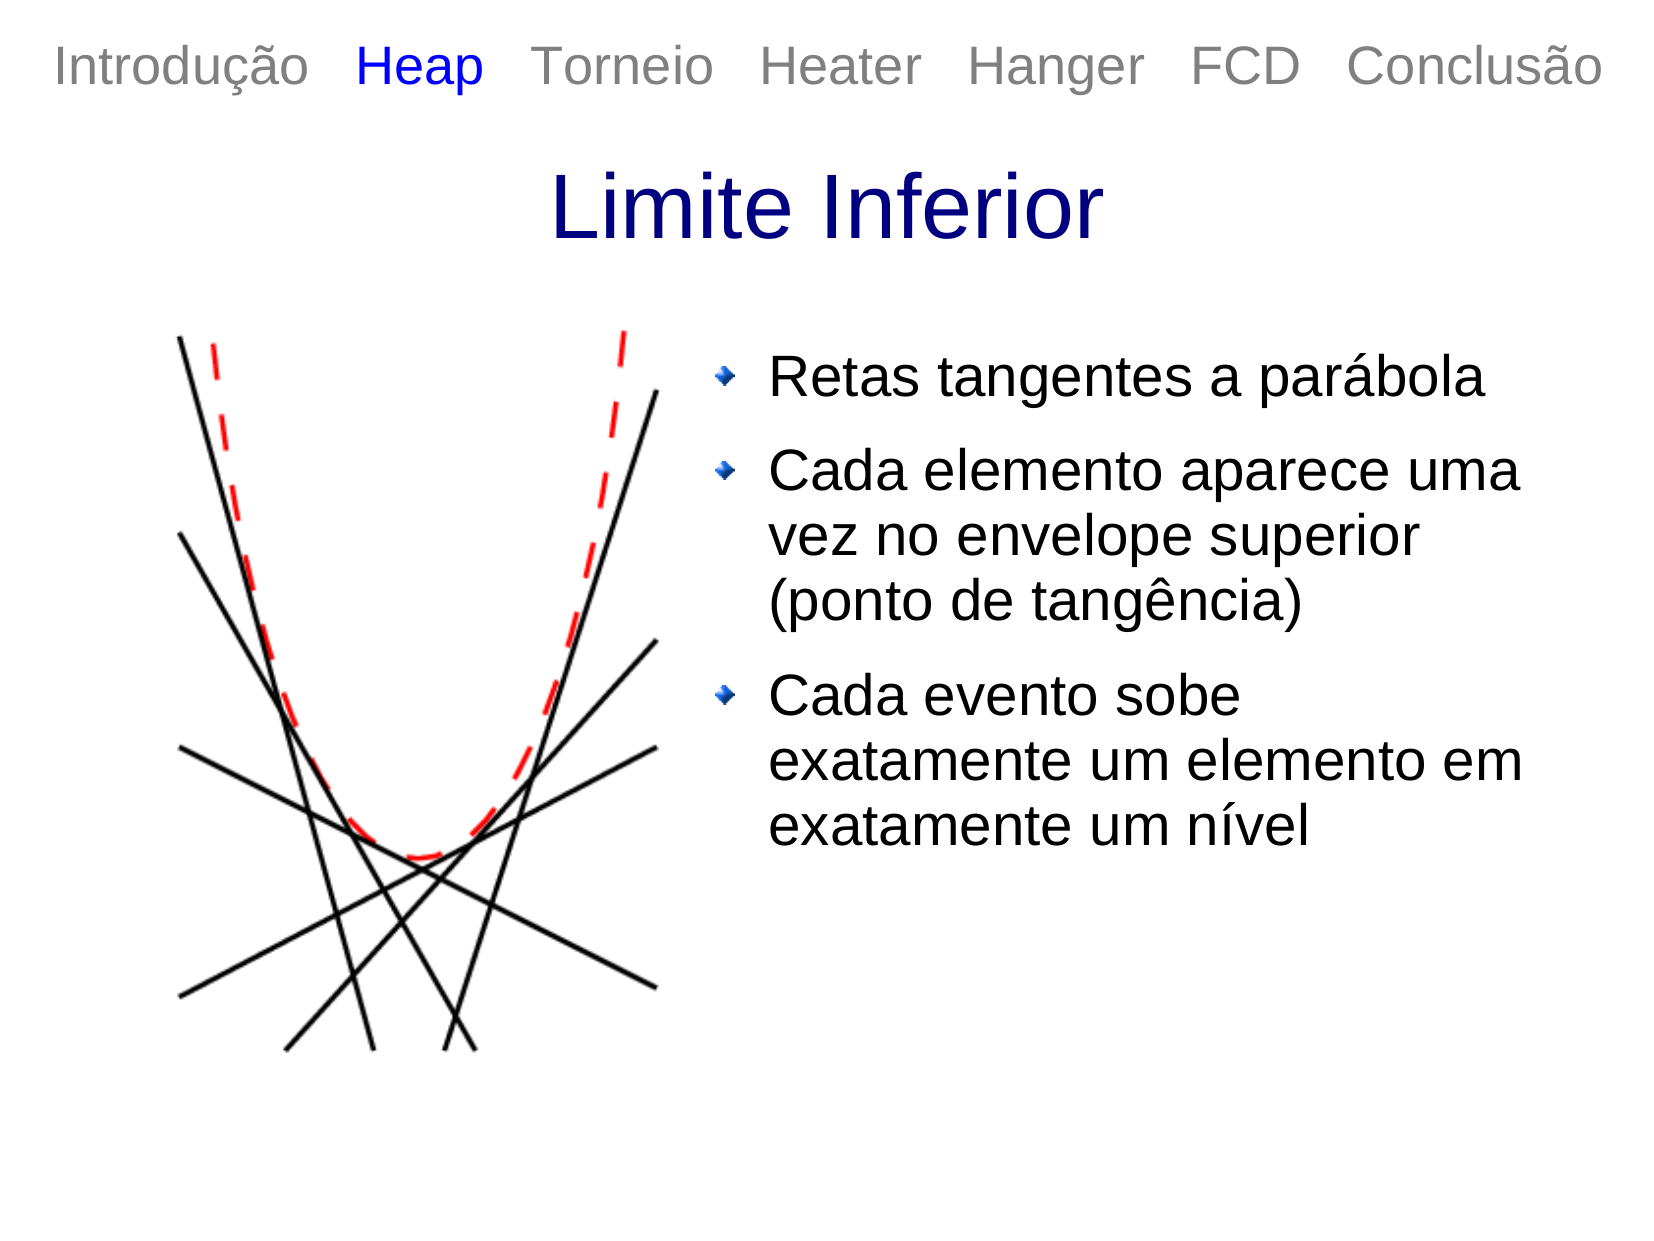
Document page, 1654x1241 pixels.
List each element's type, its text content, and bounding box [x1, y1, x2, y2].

picture [168, 329, 663, 1059]
text_box Introdução Heap Torneio Heater Hanger FCD Conclusão [30, 35, 1629, 96]
title Limite Inferior [121, 102, 1534, 311]
list Retas tangentes a parábola Cada elemento aparece uma vez no envelope superior (ponto de tangência) Cada evento sobe exatamente um elemento em exatamente um nível [697, 343, 1534, 1136]
